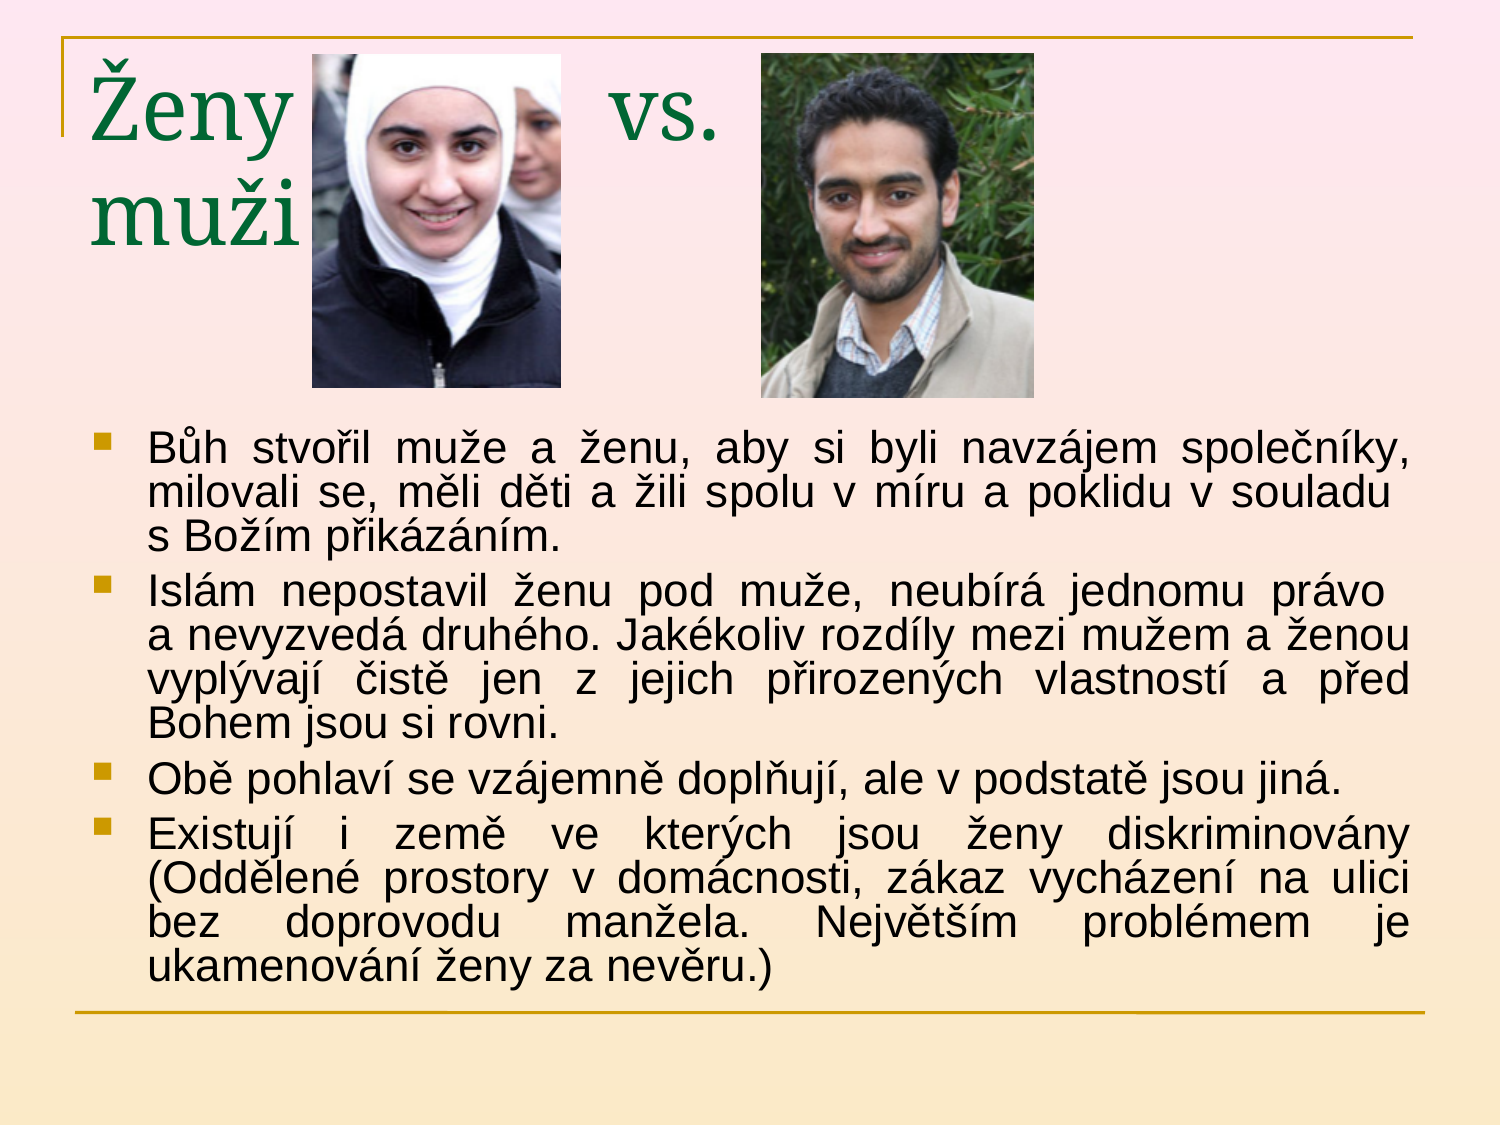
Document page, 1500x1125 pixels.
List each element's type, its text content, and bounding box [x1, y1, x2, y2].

list Bůh stvořil muže a ženu, aby si byli navzájem společníky, milovali se, měli děti a žili spolu v míru a poklidu v souladu s Božím přikázáním. Islám nepostavil ženu pod muže, neubírá jednomu právo a nevyzvedá druhého. Jakékoliv rozdíly mezi mužem a ženou vyplývají čistě jen z jejich přirozených vlastností a před Bohem jsou si rovni. Obě pohlaví se vzájemně doplňují, ale v podstatě jsou jiná. Existují i země ve kterých jsou ženy diskriminovány (Oddělené prostory v domácnosti, zákaz vycházení na ulici bez doprovodu manžela. Největším problémem je ukamenování ženy za nevěru.) [76, 420, 1427, 1054]
picture [312, 54, 561, 388]
picture [761, 53, 1034, 398]
title Ženy vs. muži [75, 45, 1426, 377]
